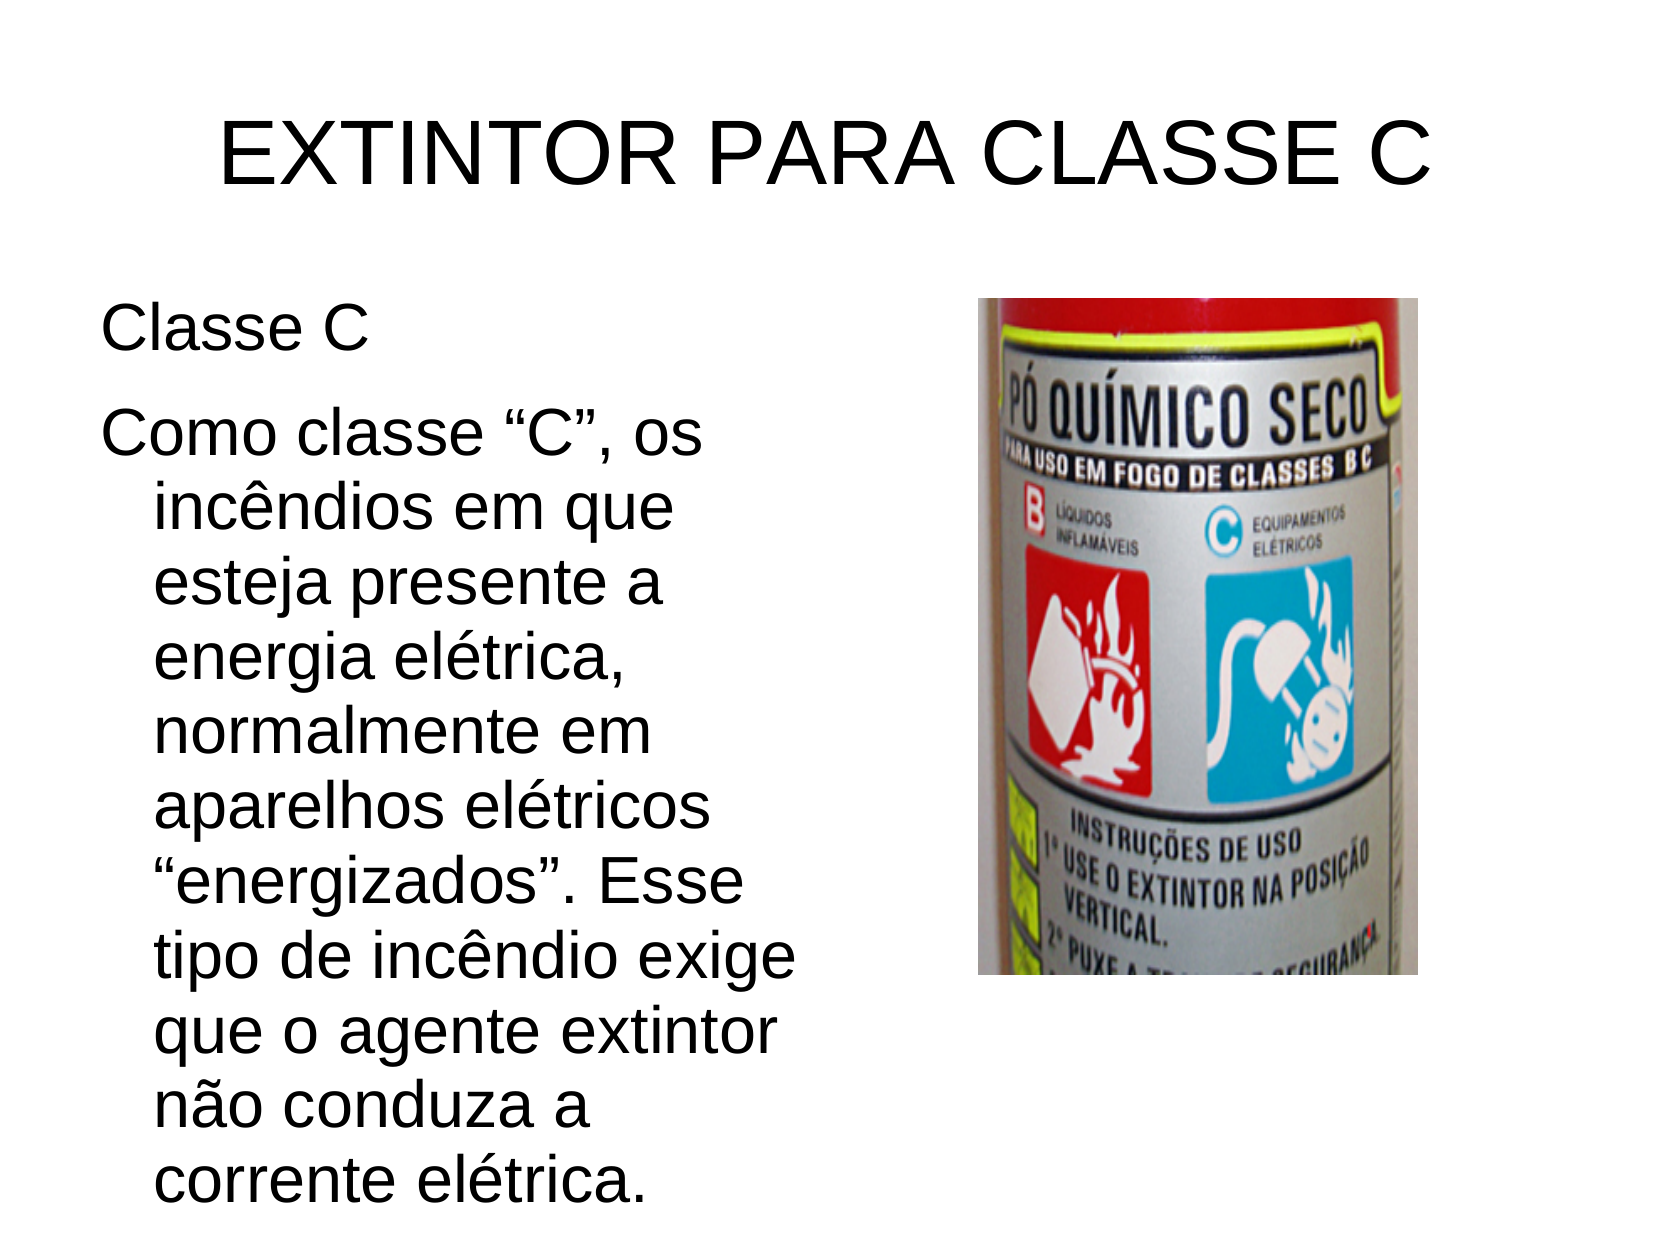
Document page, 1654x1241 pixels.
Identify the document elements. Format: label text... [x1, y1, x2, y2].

title EXTINTOR PARA CLASSE C [82, 49, 1571, 257]
picture [978, 298, 1418, 975]
list Classe C Como classe “C”, os incêndios em que esteja presente a energia elétrica, normalmente em aparelhos elétricos “energizados”. Esse tipo de incêndio exige que o agente extintor não conduza a corrente elétrica. [82, 290, 809, 1217]
